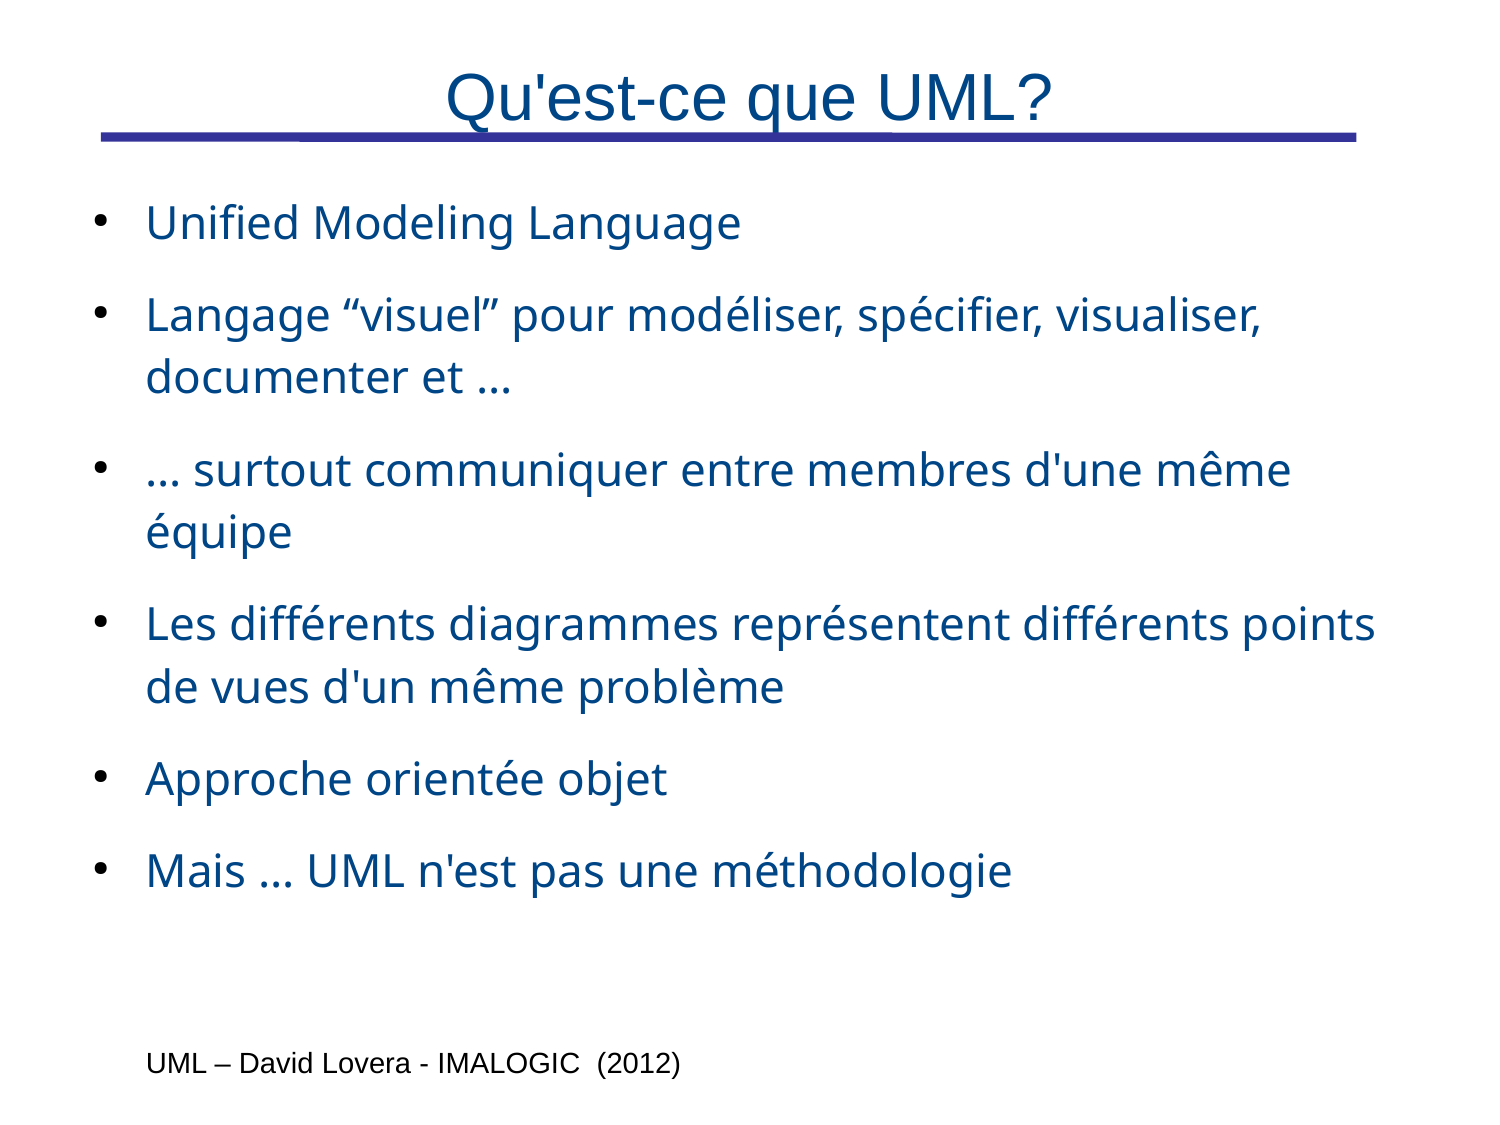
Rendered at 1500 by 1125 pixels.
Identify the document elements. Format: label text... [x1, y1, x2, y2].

title Qu'est-ce que UML? [74, 44, 1425, 150]
list UML – David Lovera - IMALOGIC (2012) [74, 1047, 1425, 1087]
list Unified Modeling Language Langage “visuel” pour modéliser, spécifier, visualiser, documenter et ... … surtout communiquer entre membres d'une même équipe Les différents diagrammes représentent différents points de vues d'un même problème Approche orientée objet Mais … UML n'est pas une méthodologie [74, 190, 1425, 953]
